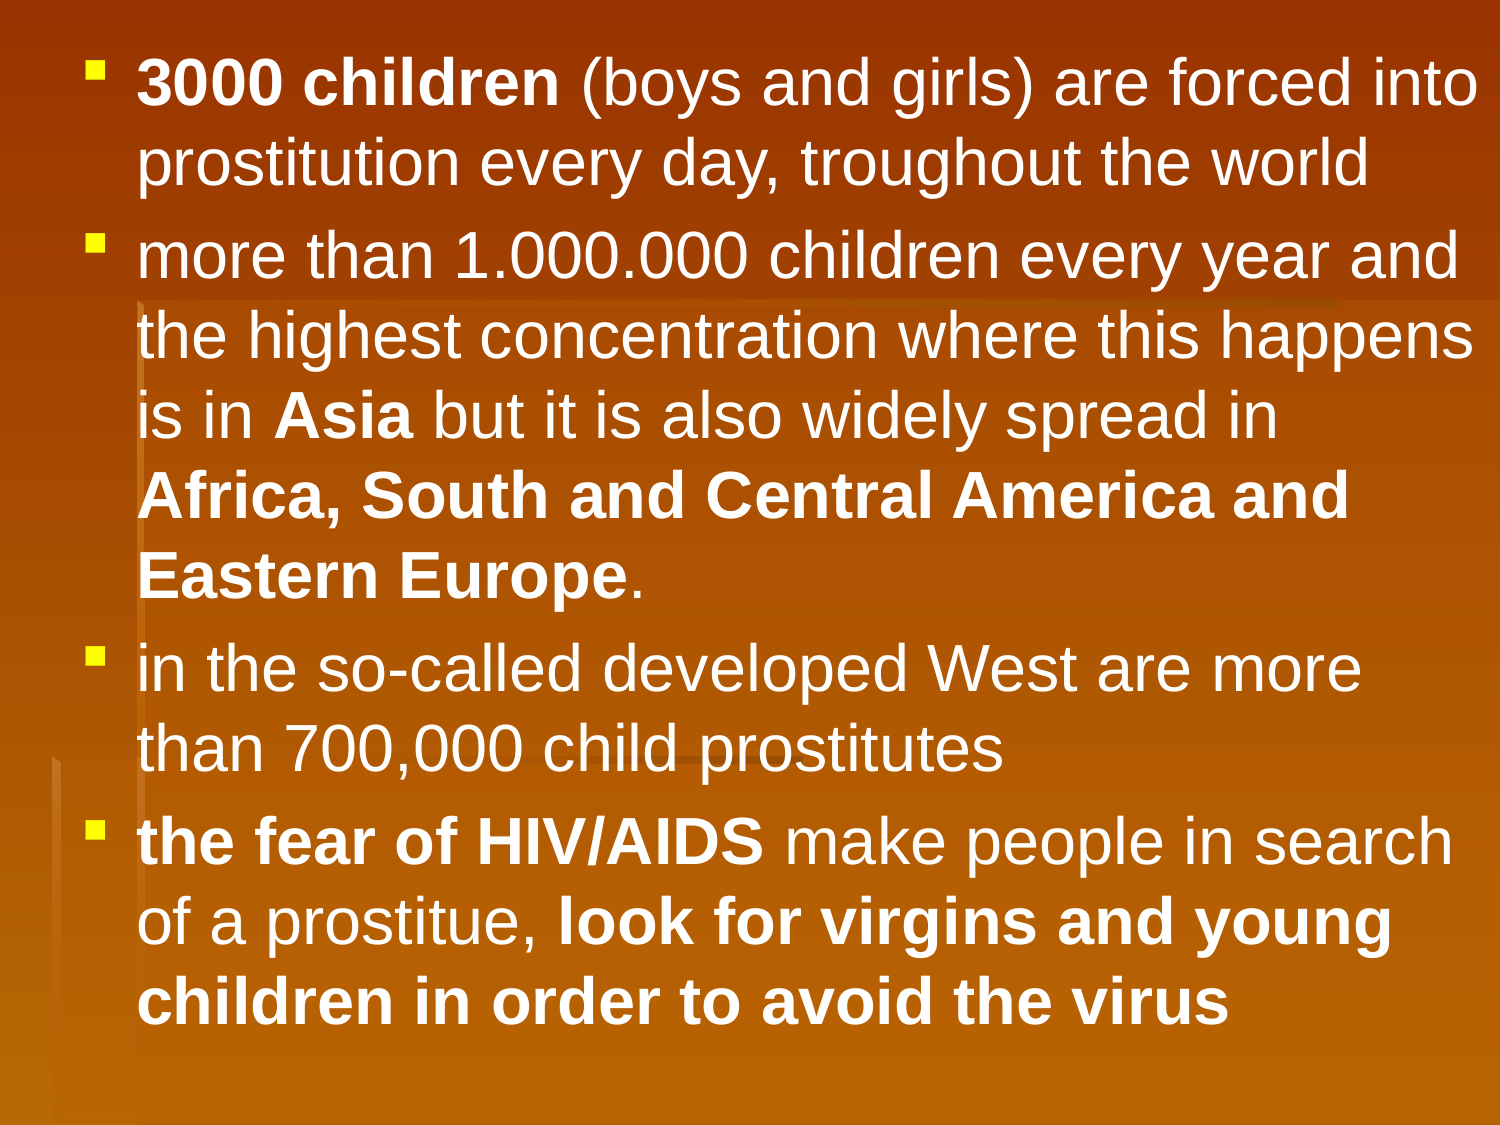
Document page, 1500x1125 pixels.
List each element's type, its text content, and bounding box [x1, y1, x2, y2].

list 3000 children (boys and girls) are forced into prostitution every day, troughout the world more than 1.000.000 children every year and the highest concentration where this happens is in Asia but it is also widely spread in Africa, South and Central America and Eastern Europe. in the so-called developed West are more than 700,000 child prostitutes the fear of HIV/AIDS make people in search of a prostitue, look for virgins and young children in order to avoid the virus [64, 31, 1500, 1125]
